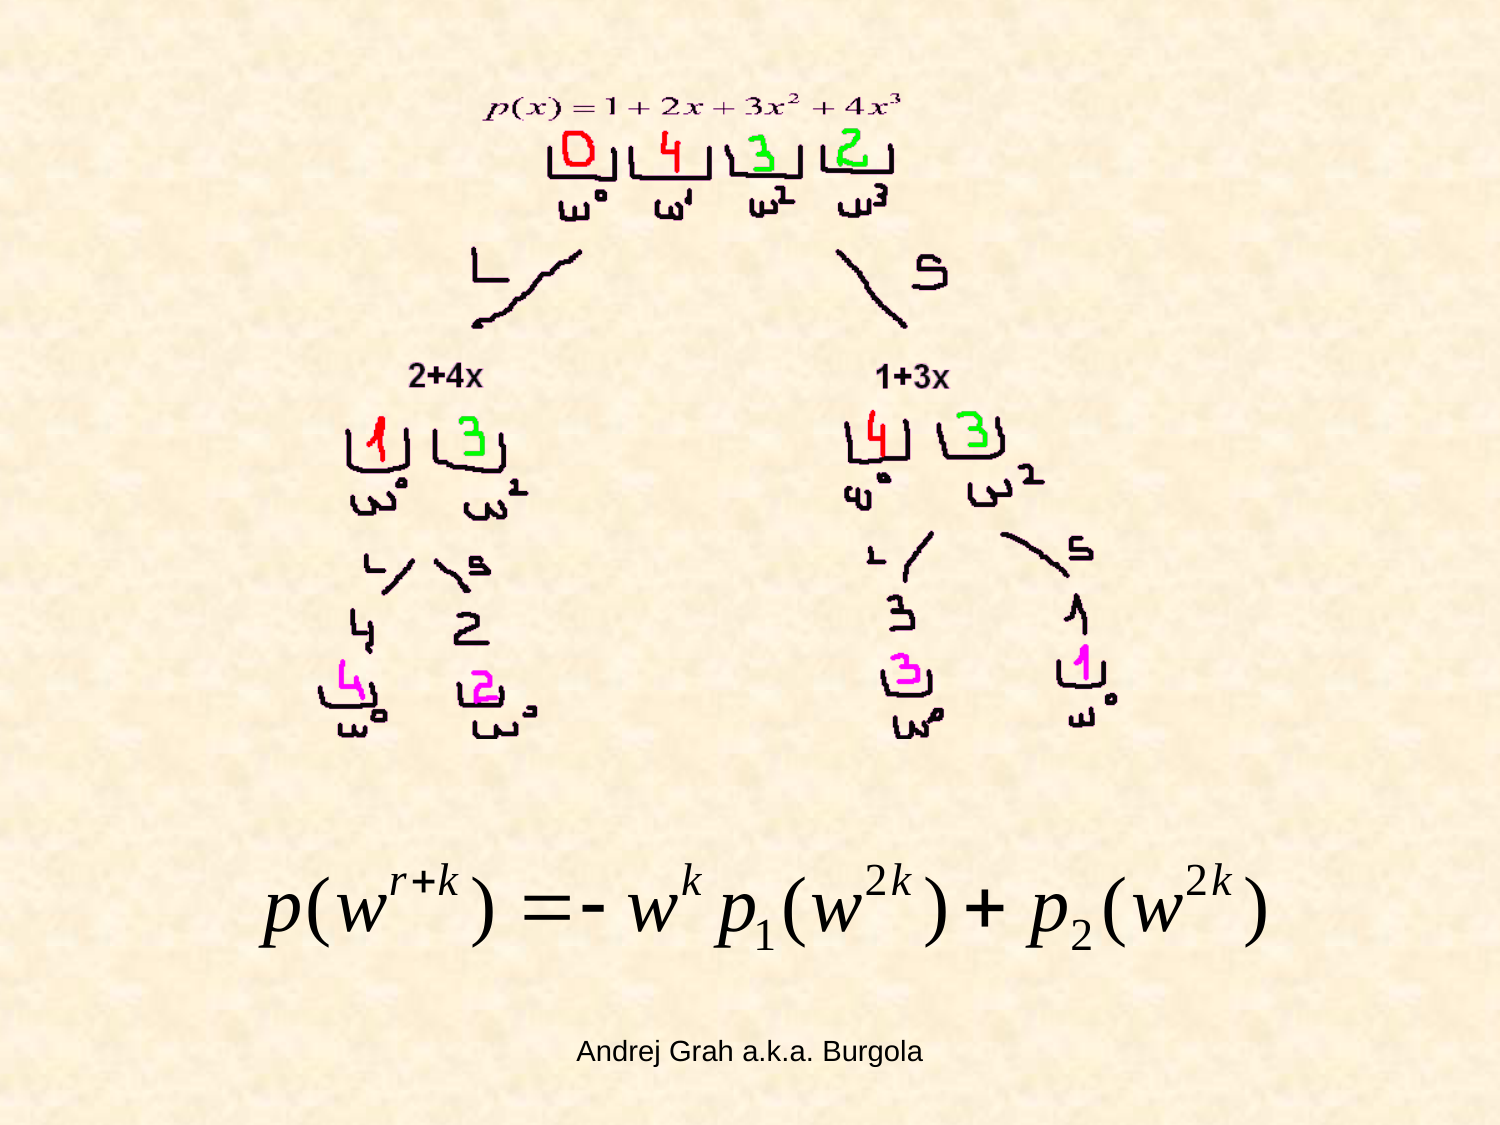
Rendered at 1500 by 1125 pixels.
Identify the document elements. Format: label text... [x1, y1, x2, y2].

chart [242, 846, 1282, 964]
picture [0, 0, 1500, 1125]
text_box Andrej Grah a.k.a. Burgola [512, 1024, 988, 1103]
